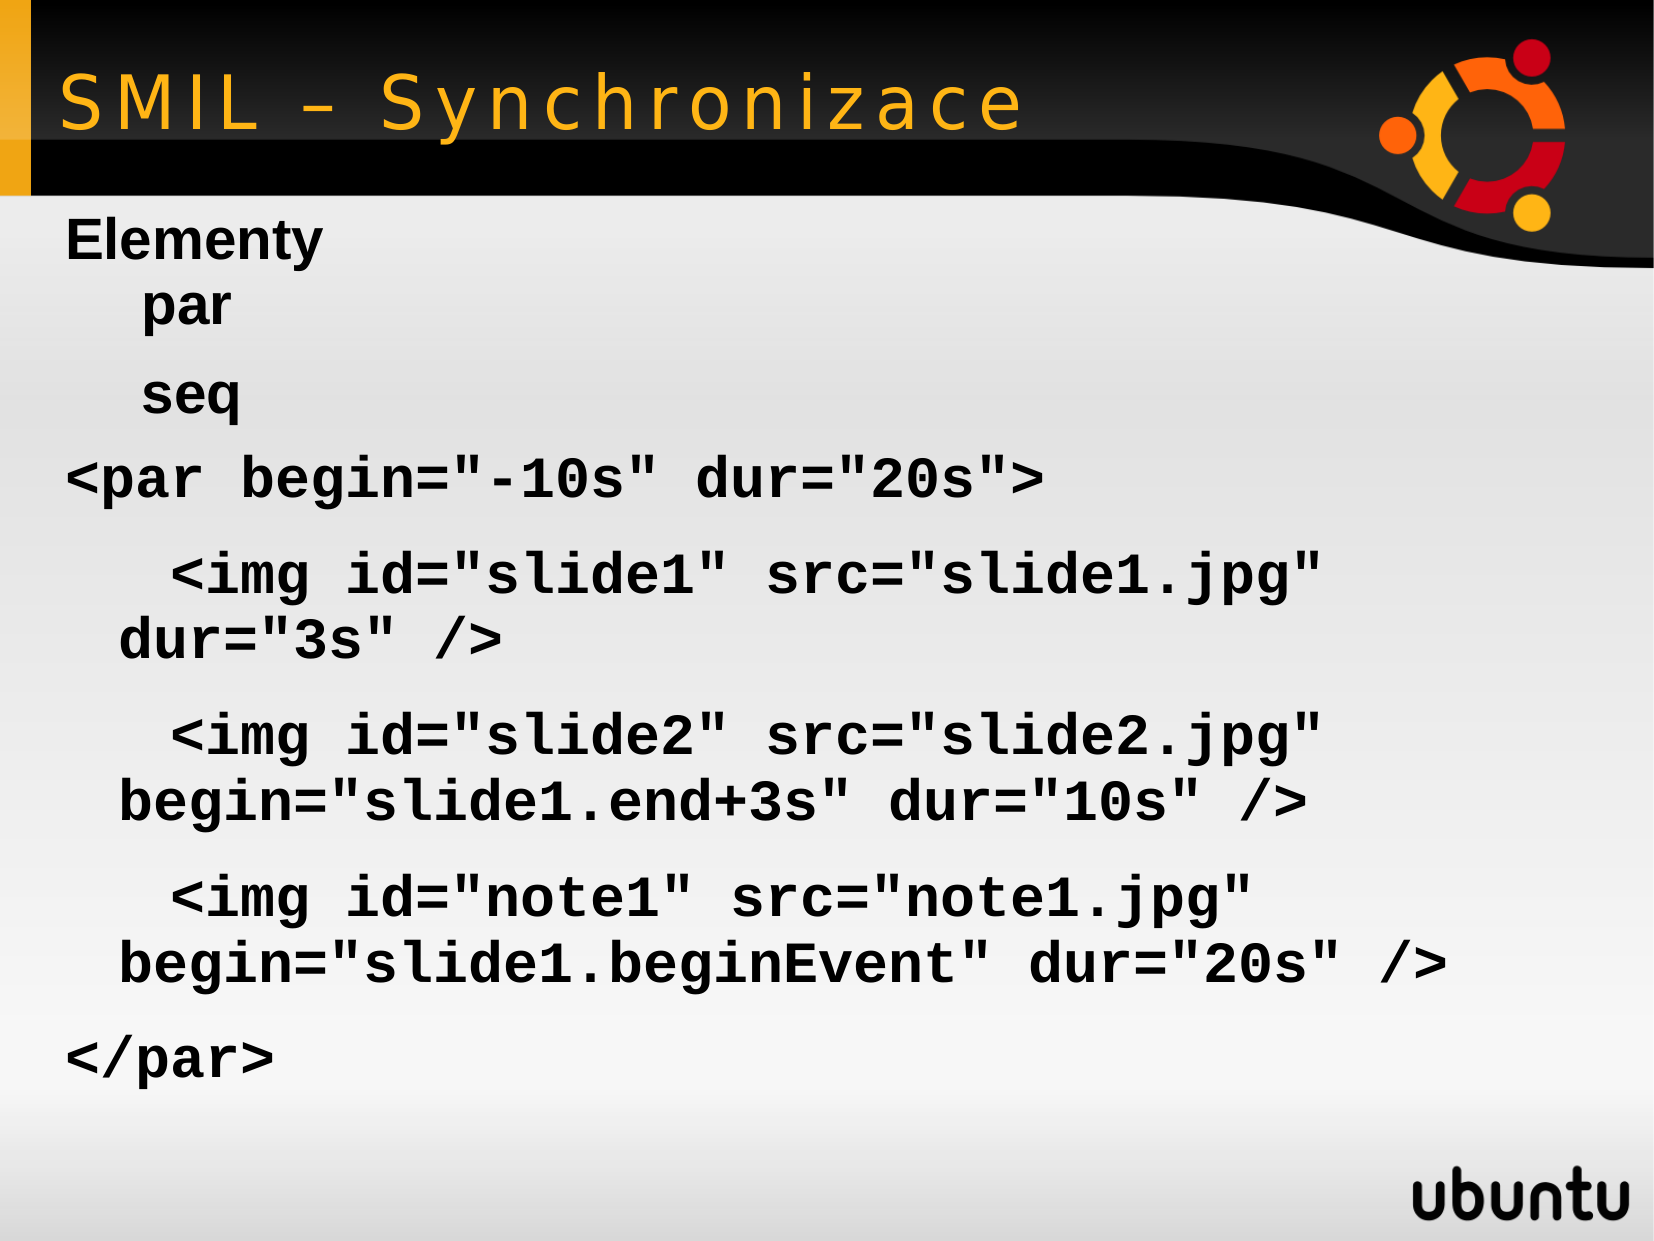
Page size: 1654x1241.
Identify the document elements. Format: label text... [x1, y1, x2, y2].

list Elementy par seq <par begin="-10s" dur="20s"> <img id="slide1" src="slide1.jpg" dur="3s" /> <img id="slide2" src="slide2.jpg" begin="slide1.end+3s" dur="10s" /> <img id="note1" src="note1.jpg" begin="slide1.beginEvent" dur="20s" /> </par> [47, 206, 1536, 1222]
picture [0, 0, 1654, 1241]
title SMIL – Synchronizace [59, 29, 1270, 178]
